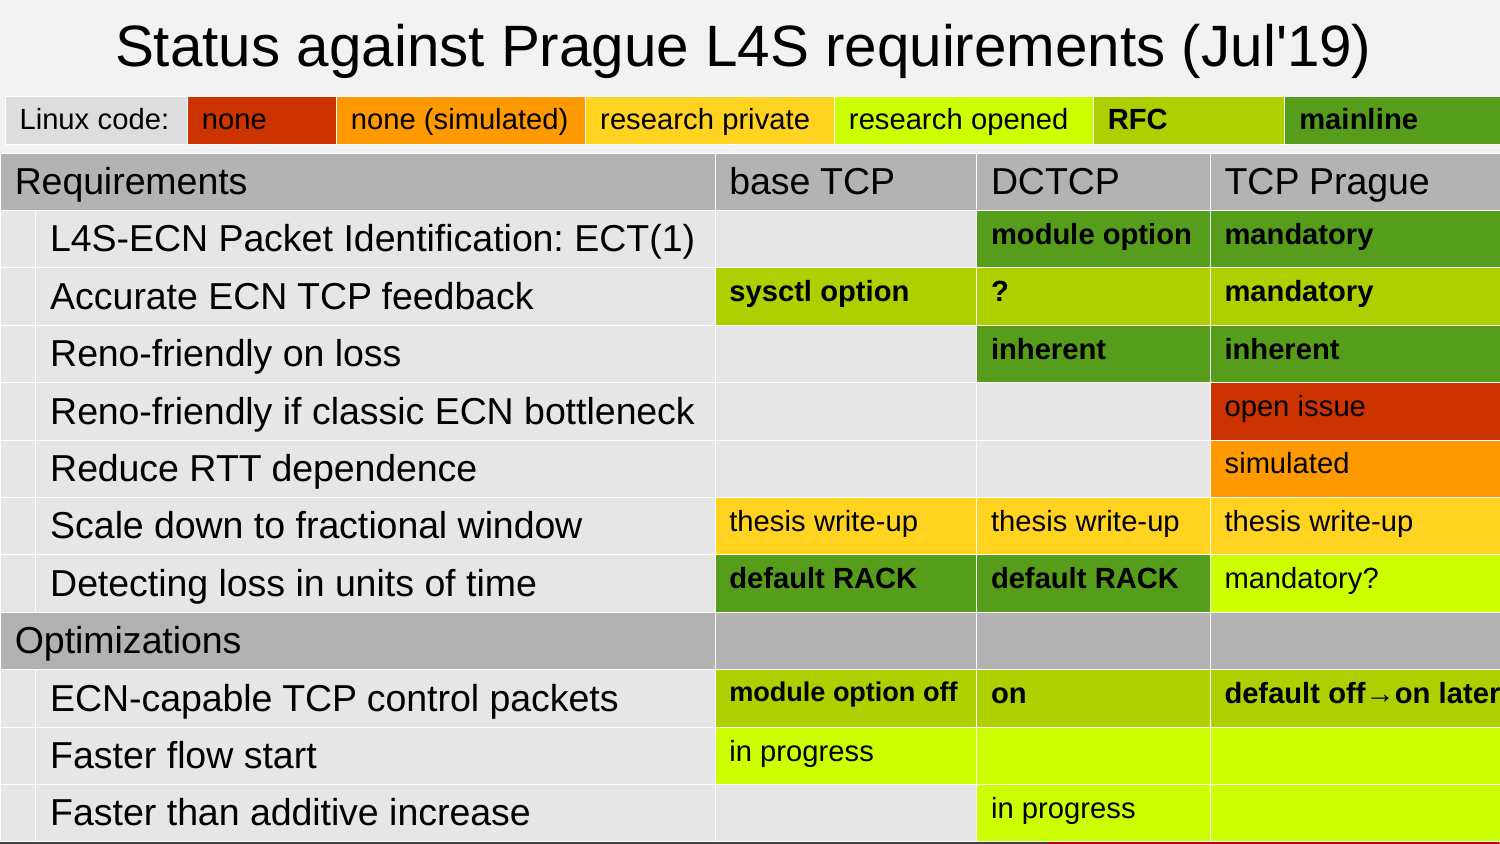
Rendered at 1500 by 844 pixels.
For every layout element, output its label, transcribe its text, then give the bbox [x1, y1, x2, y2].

table_cell Detecting loss in units of time [36, 555, 715, 612]
table_cell in progress [977, 785, 1210, 841]
table_cell [1, 498, 35, 554]
table_cell mandatory [1211, 268, 1500, 325]
table_cell mandatory? [1211, 555, 1500, 612]
table_cell [1, 268, 35, 325]
table_cell [977, 613, 1210, 669]
table_cell [716, 211, 976, 267]
table_cell thesis write-up [977, 498, 1210, 554]
table_header research private [586, 97, 834, 144]
table_cell Faster than additive increase [36, 785, 715, 841]
table_cell Reduce RTT dependence [36, 441, 715, 497]
table_cell simulated [1211, 441, 1500, 497]
table_cell thesis write-up [1211, 498, 1500, 554]
table_header Requirements [1, 154, 715, 210]
title Status against Prague L4S requirements (Jul'19) [0, 0, 1489, 98]
table_cell [1, 555, 35, 612]
table_cell on [977, 670, 1210, 727]
table_cell [716, 383, 976, 440]
table_cell thesis write-up [716, 498, 976, 554]
table_cell [716, 613, 976, 669]
table_cell [1211, 728, 1500, 784]
table_cell [977, 728, 1210, 784]
table_cell ECN-capable TCP control packets [36, 670, 715, 727]
table_cell [716, 785, 976, 841]
table_header base TCP [716, 154, 976, 210]
table_cell module option [977, 211, 1210, 267]
table_header research opened [835, 97, 1093, 144]
table_cell ? [977, 268, 1210, 325]
table_cell [1211, 613, 1500, 669]
table_cell inherent [977, 326, 1210, 382]
table_cell default RACK [716, 555, 976, 612]
table_cell module option off [716, 670, 976, 727]
table_cell in progress [716, 728, 976, 784]
table_cell default RACK [977, 555, 1210, 612]
table_cell L4S-ECN Packet Identification: ECT(1) [36, 211, 715, 267]
table_cell [977, 441, 1210, 497]
table_cell default off→on later [1211, 670, 1500, 727]
table_header mainline [1285, 97, 1500, 144]
table_header RFC [1094, 97, 1284, 144]
table_cell [1, 211, 35, 267]
table_cell [1, 441, 35, 497]
table_cell [1, 670, 35, 727]
table_cell [716, 441, 976, 497]
table_header TCP Prague [1211, 154, 1500, 210]
table_cell sysctl option [716, 268, 976, 325]
table_cell open issue [1211, 383, 1500, 440]
table_cell Optimizations [1, 613, 715, 669]
table_cell [1, 326, 35, 382]
table_cell mandatory [1211, 211, 1500, 267]
table_cell inherent [1211, 326, 1500, 382]
table_header Linux code: [6, 97, 187, 144]
table_cell [1211, 785, 1500, 841]
table_cell Reno-friendly if classic ECN bottleneck [36, 383, 715, 440]
table_cell Accurate ECN TCP feedback [36, 268, 715, 325]
table_header DCTCP [977, 154, 1210, 210]
table_cell Scale down to fractional window [36, 498, 715, 554]
table_cell [1, 785, 35, 841]
table_cell [716, 326, 976, 382]
table_header none [188, 97, 336, 144]
table_cell [977, 383, 1210, 440]
table_header none (simulated) [337, 97, 585, 144]
table_cell Faster flow start [36, 728, 715, 784]
table_cell Reno-friendly on loss [36, 326, 715, 382]
table_cell [1, 728, 35, 784]
table_cell [1, 383, 35, 440]
